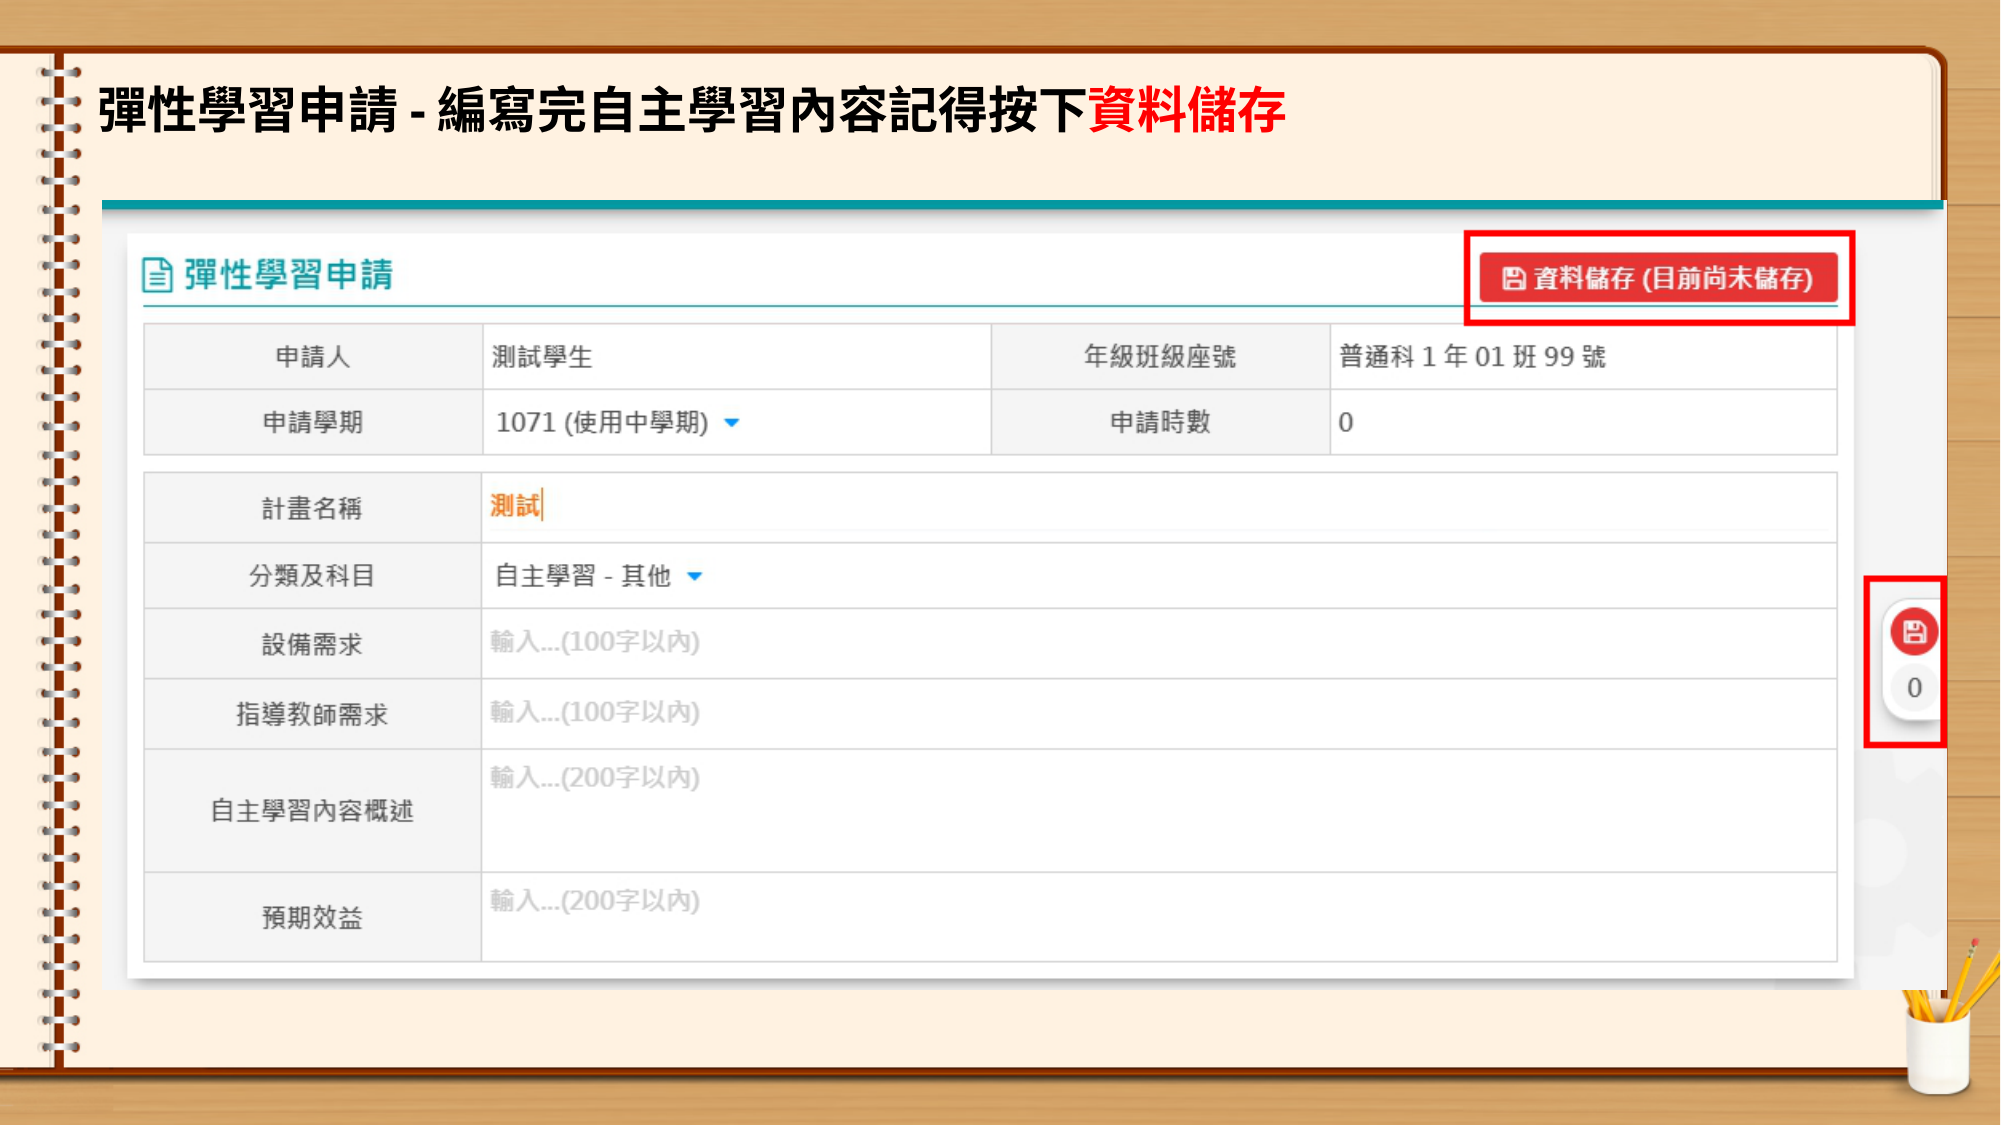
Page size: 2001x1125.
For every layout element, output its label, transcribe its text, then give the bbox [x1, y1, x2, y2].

picture [0, 0, 2001, 1125]
text_box 彈性學習申請-編寫完自主學習內容記得按下資料儲存 [54, 70, 1331, 146]
